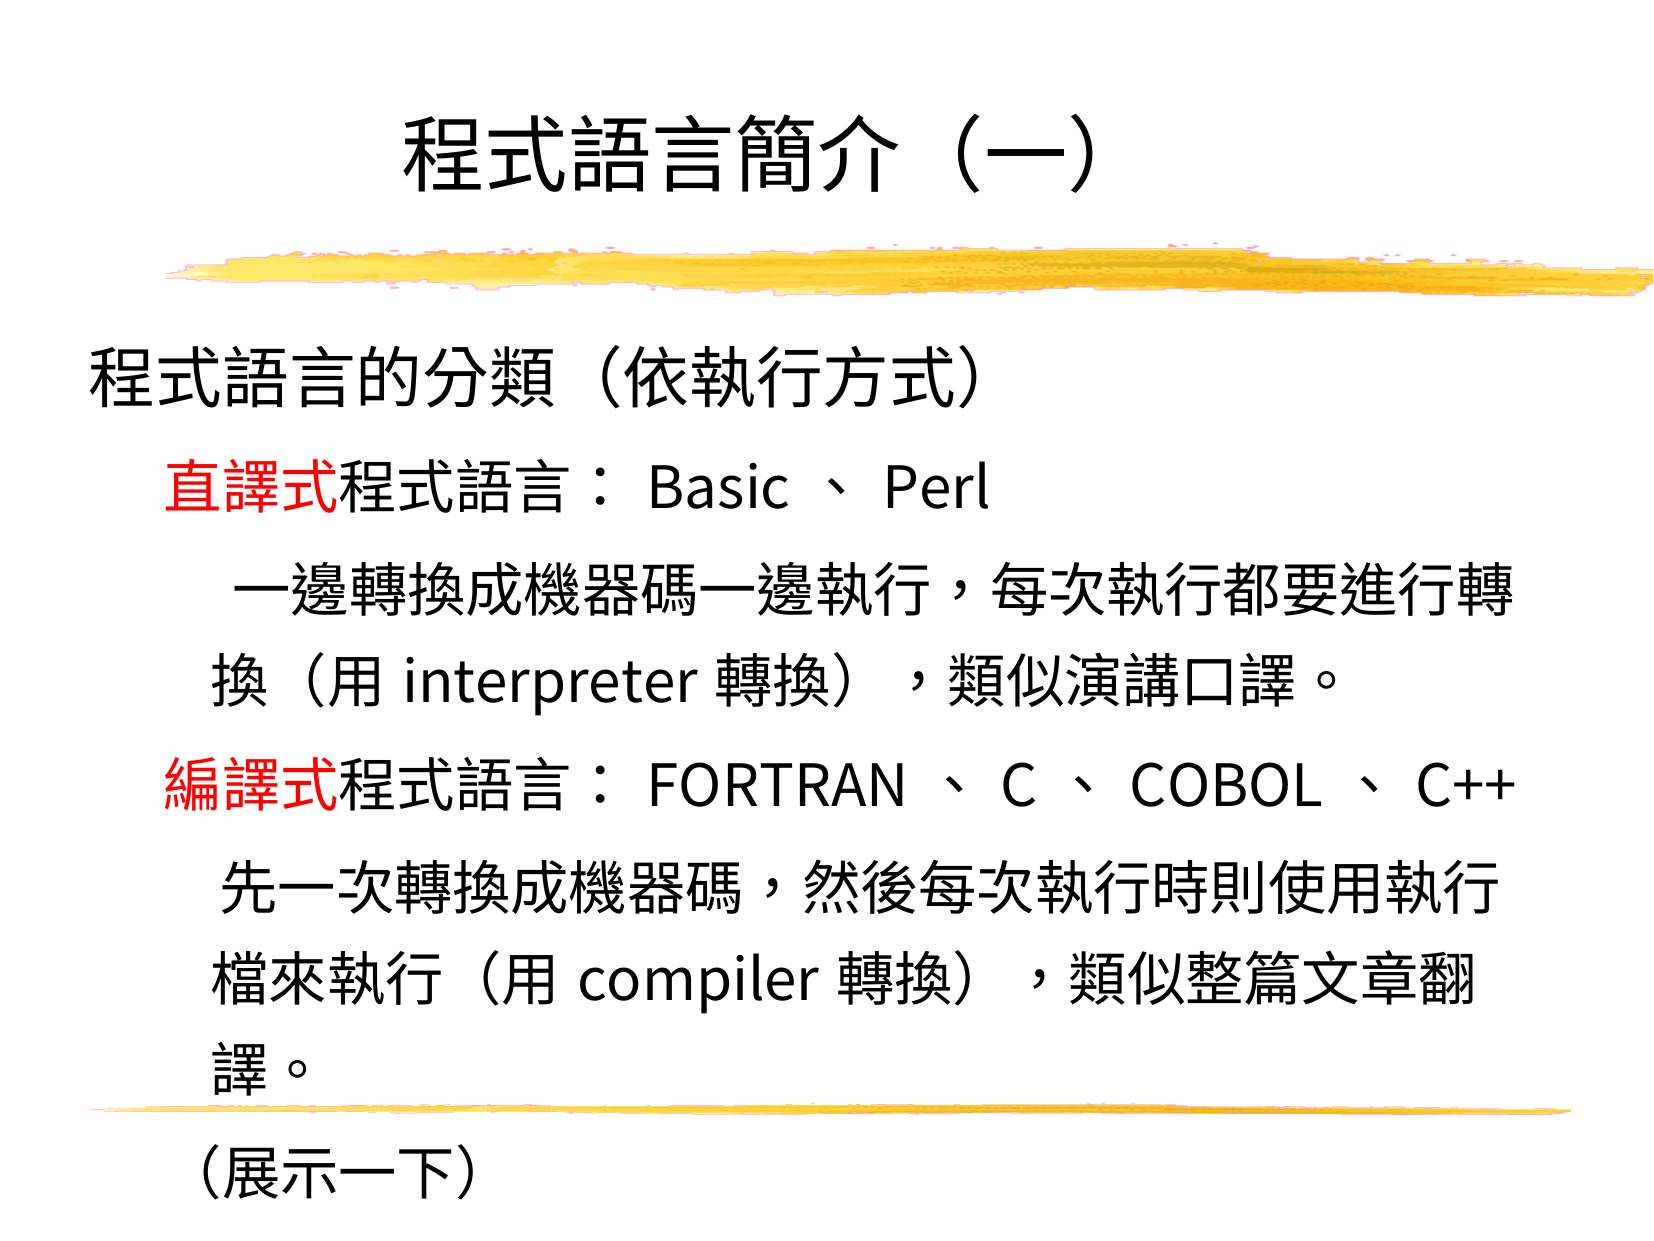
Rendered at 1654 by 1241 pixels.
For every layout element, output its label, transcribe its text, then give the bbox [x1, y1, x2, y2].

picture [165, 237, 1654, 308]
picture [82, 1102, 1571, 1117]
list 程式語言的分類（依執行方式） 直譯式程式語言：Basic、Perl 一邊轉換成機器碼一邊執行，每次執行都要進行轉換（用interpreter轉換），類似演講口譯。 編譯式程式語言：FORTRAN、C、COBOL、C++ 先一次轉換成機器碼，然後每次執行時則使用執行檔來執行（用compiler轉換），類似整篇文章翻譯。 （展示一下） [88, 316, 1530, 1062]
title 程式語言簡介（一） [73, 39, 1479, 249]
